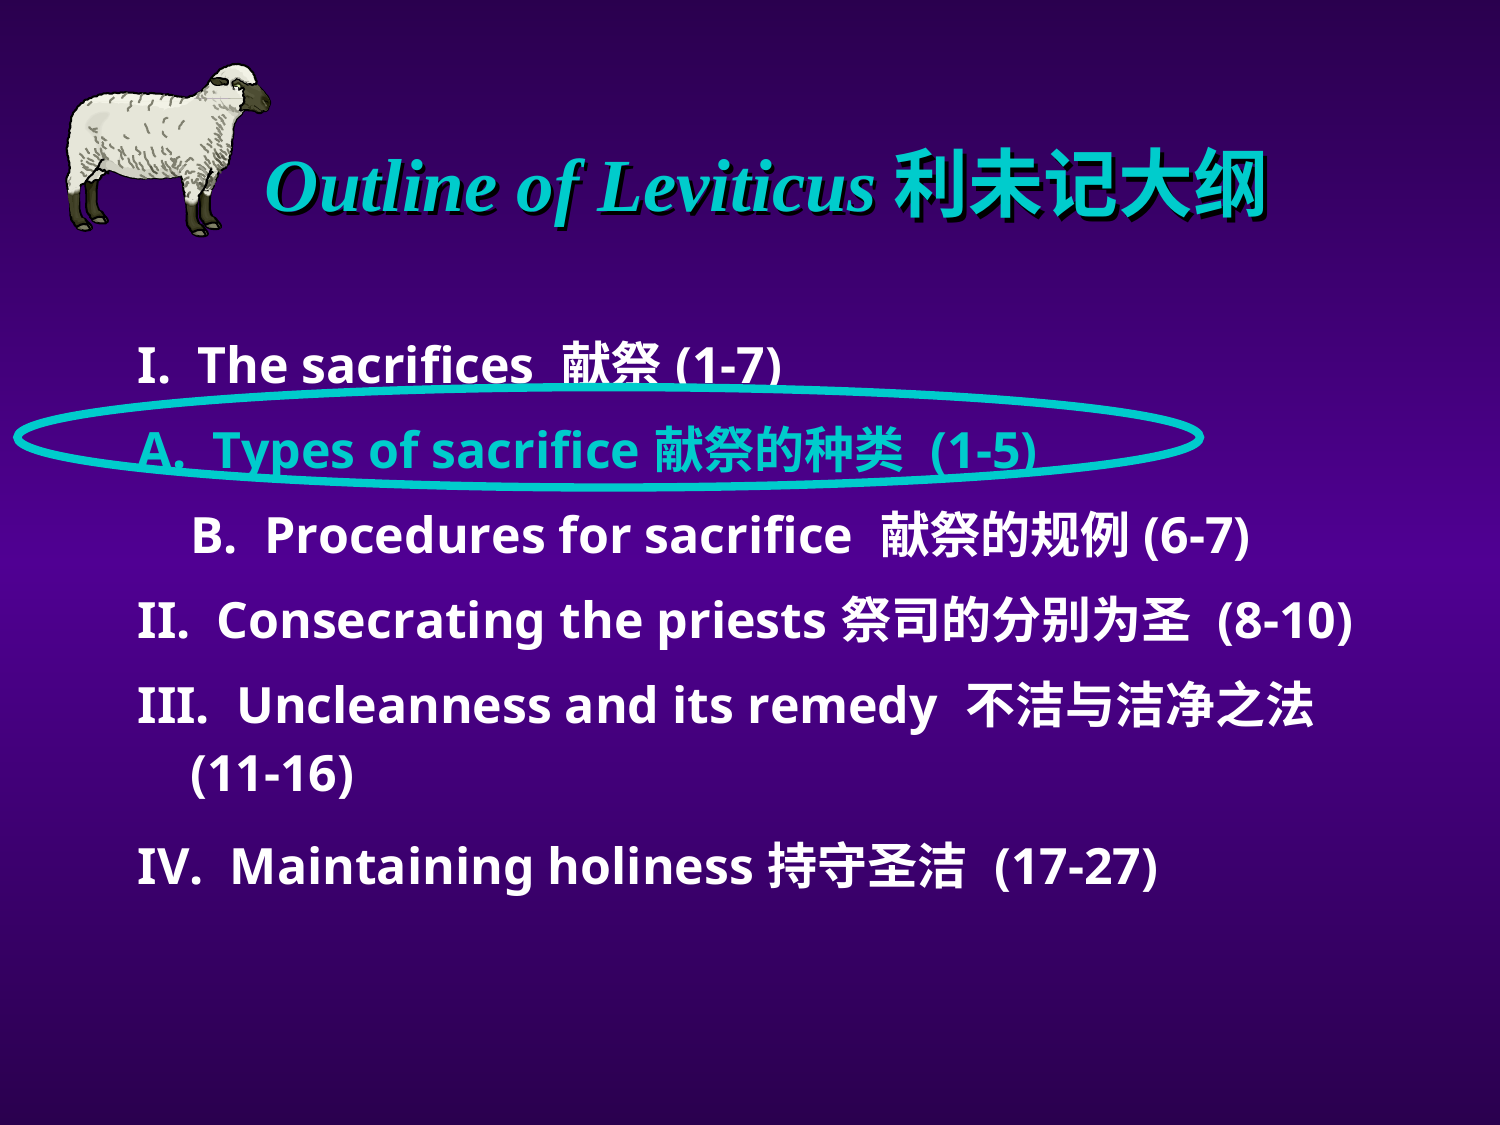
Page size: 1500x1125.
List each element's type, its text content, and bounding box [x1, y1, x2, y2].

list I. The sacrifices 献祭(1-7) A. Types of sacrifice献祭的种类 (1-5) B. Procedures for sacrifice 献祭的规例(6-7) II. Consecrating the priests祭司的分别为圣 (8-10) III. Uncleanness and its remedy 不洁与洁净之法(11-16) IV. Maintaining holiness持守圣洁 (17-27) [123, 392, 1195, 483]
title Outline of Leviticus利未记大纲 [249, 78, 1388, 288]
list I. The sacrifices 献祭(1-7) A. Types of sacrifice献祭的种类 (1-5) B. Procedures for sacrifice 献祭的规例(6-7) II. Consecrating the priests祭司的分别为圣 (8-10) III. Uncleanness and its remedy 不洁与洁净之法(11-16) IV. Maintaining holiness持守圣洁 (17-27) [123, 323, 1386, 999]
